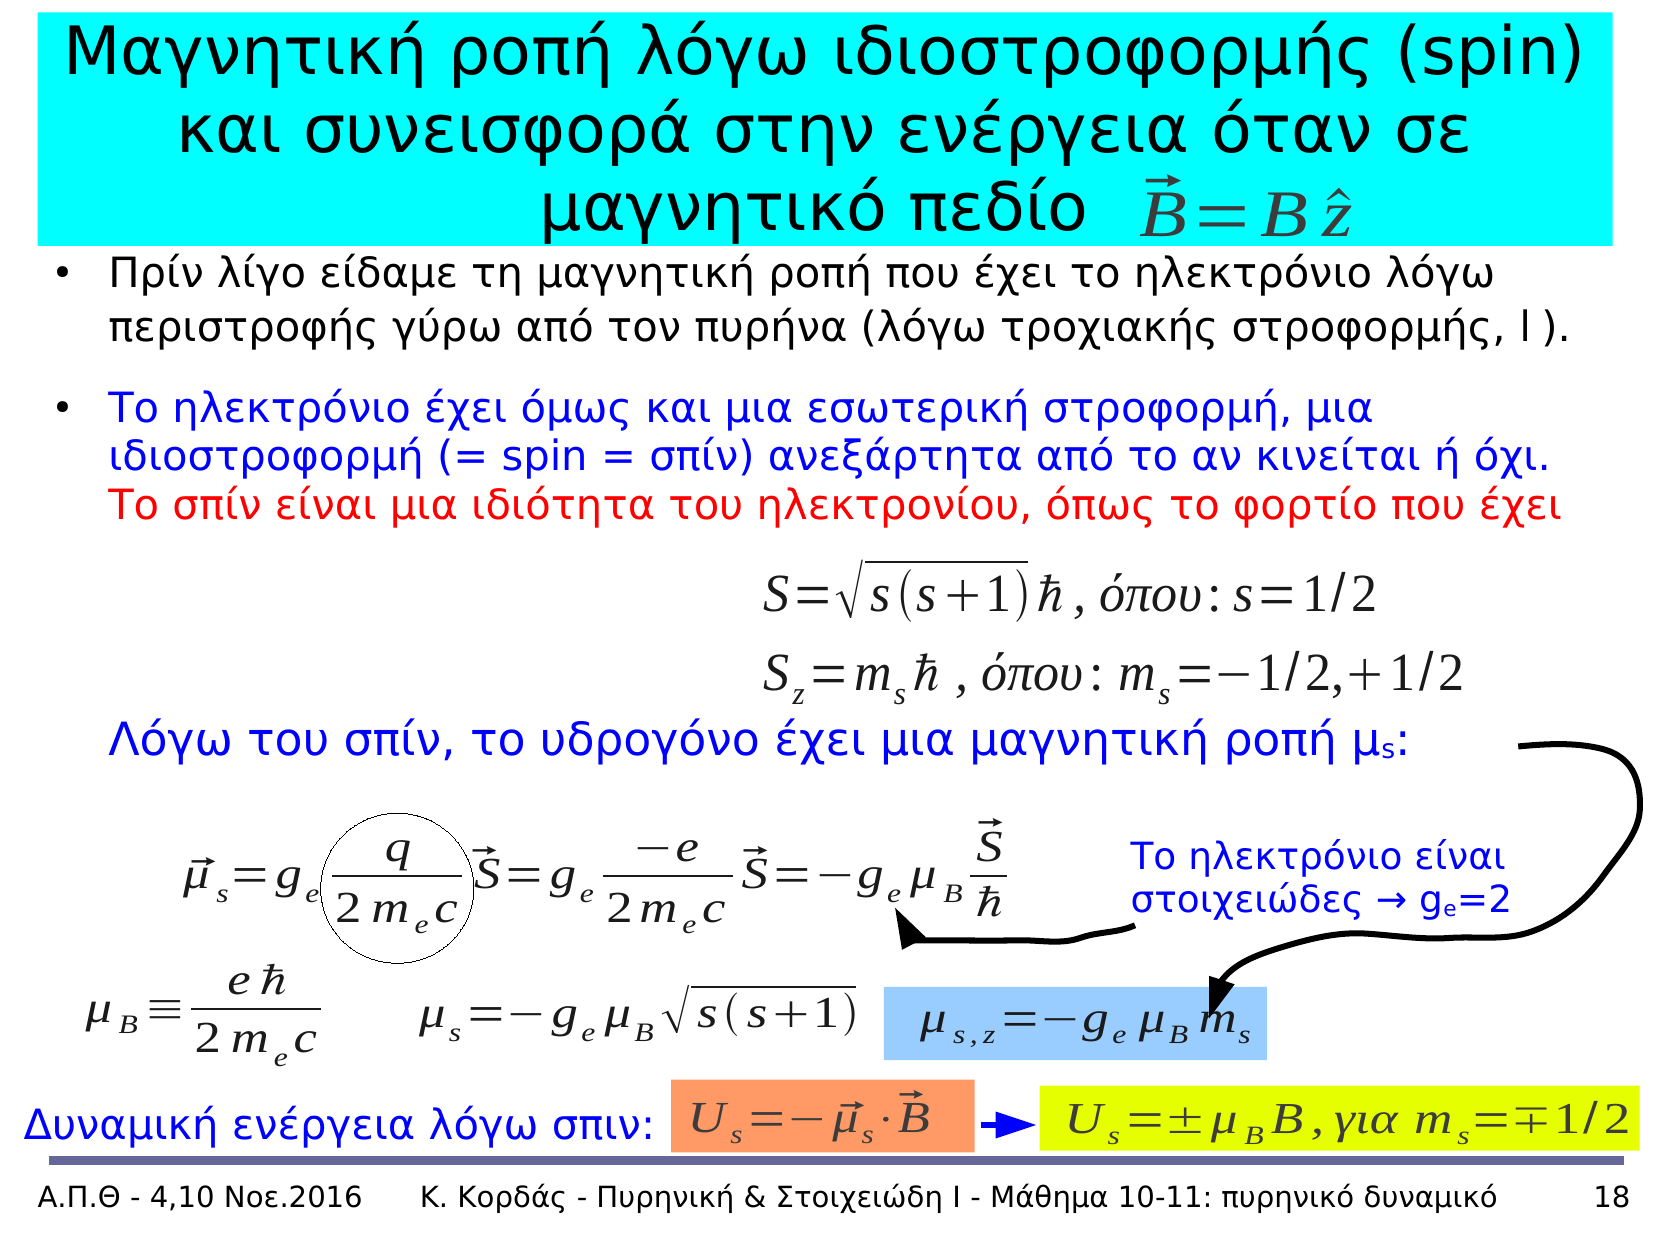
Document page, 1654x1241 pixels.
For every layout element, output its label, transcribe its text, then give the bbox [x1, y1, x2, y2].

text_box Δυναμική ενέργεια λόγω σπιν: [8, 1093, 672, 1158]
chart [746, 558, 1390, 629]
chart [166, 816, 1024, 942]
text_box Το ηλεκτρόνιο είναι στοιχειώδες → ge=2 [1313, 936, 1529, 943]
text_box [883, 986, 1267, 1061]
chart [746, 640, 1477, 714]
text_box [1039, 1136, 1051, 1151]
chart [1123, 169, 1370, 255]
list Πρίν λίγο είδαμε τη μαγνητική ροπή που έχει το ηλεκτρόνιο λόγω περιστροφής γύρω από τον πυρήνα (λόγω τροχιακής στροφορμής, l ). Το ηλεκτρόνιο έχει όμως και μια εσωτερική στροφορμή, μια ιδιοστροφορμή (= spin = σπίν) ανεξάρτητα από το αν κινείται ή όχι. Το σπίν είναι μια ιδιότητα του ηλεκτρονίου, όπως το φορτίο που έχει Λόγω του σπίν, το υδρογόνο έχει μια μαγνητική ροπή μs: [37, 248, 1613, 1136]
chart [1051, 1091, 1647, 1152]
text_box [671, 1079, 975, 1153]
chart [69, 952, 337, 1074]
chart [674, 1088, 944, 1152]
chart [402, 983, 871, 1049]
text_box Το ηλεκτρόνιο είναι στοιχειώδες → ge=2 [1115, 827, 1529, 943]
chart [903, 991, 1264, 1052]
text_box [1613, 1085, 1640, 1091]
title Μαγνητική ροπή λόγω ιδιοστροφορμής (spin) και συνεισφορά στην ενέργεια όταν σε μαγνητικό πεδίο [37, 12, 1613, 246]
